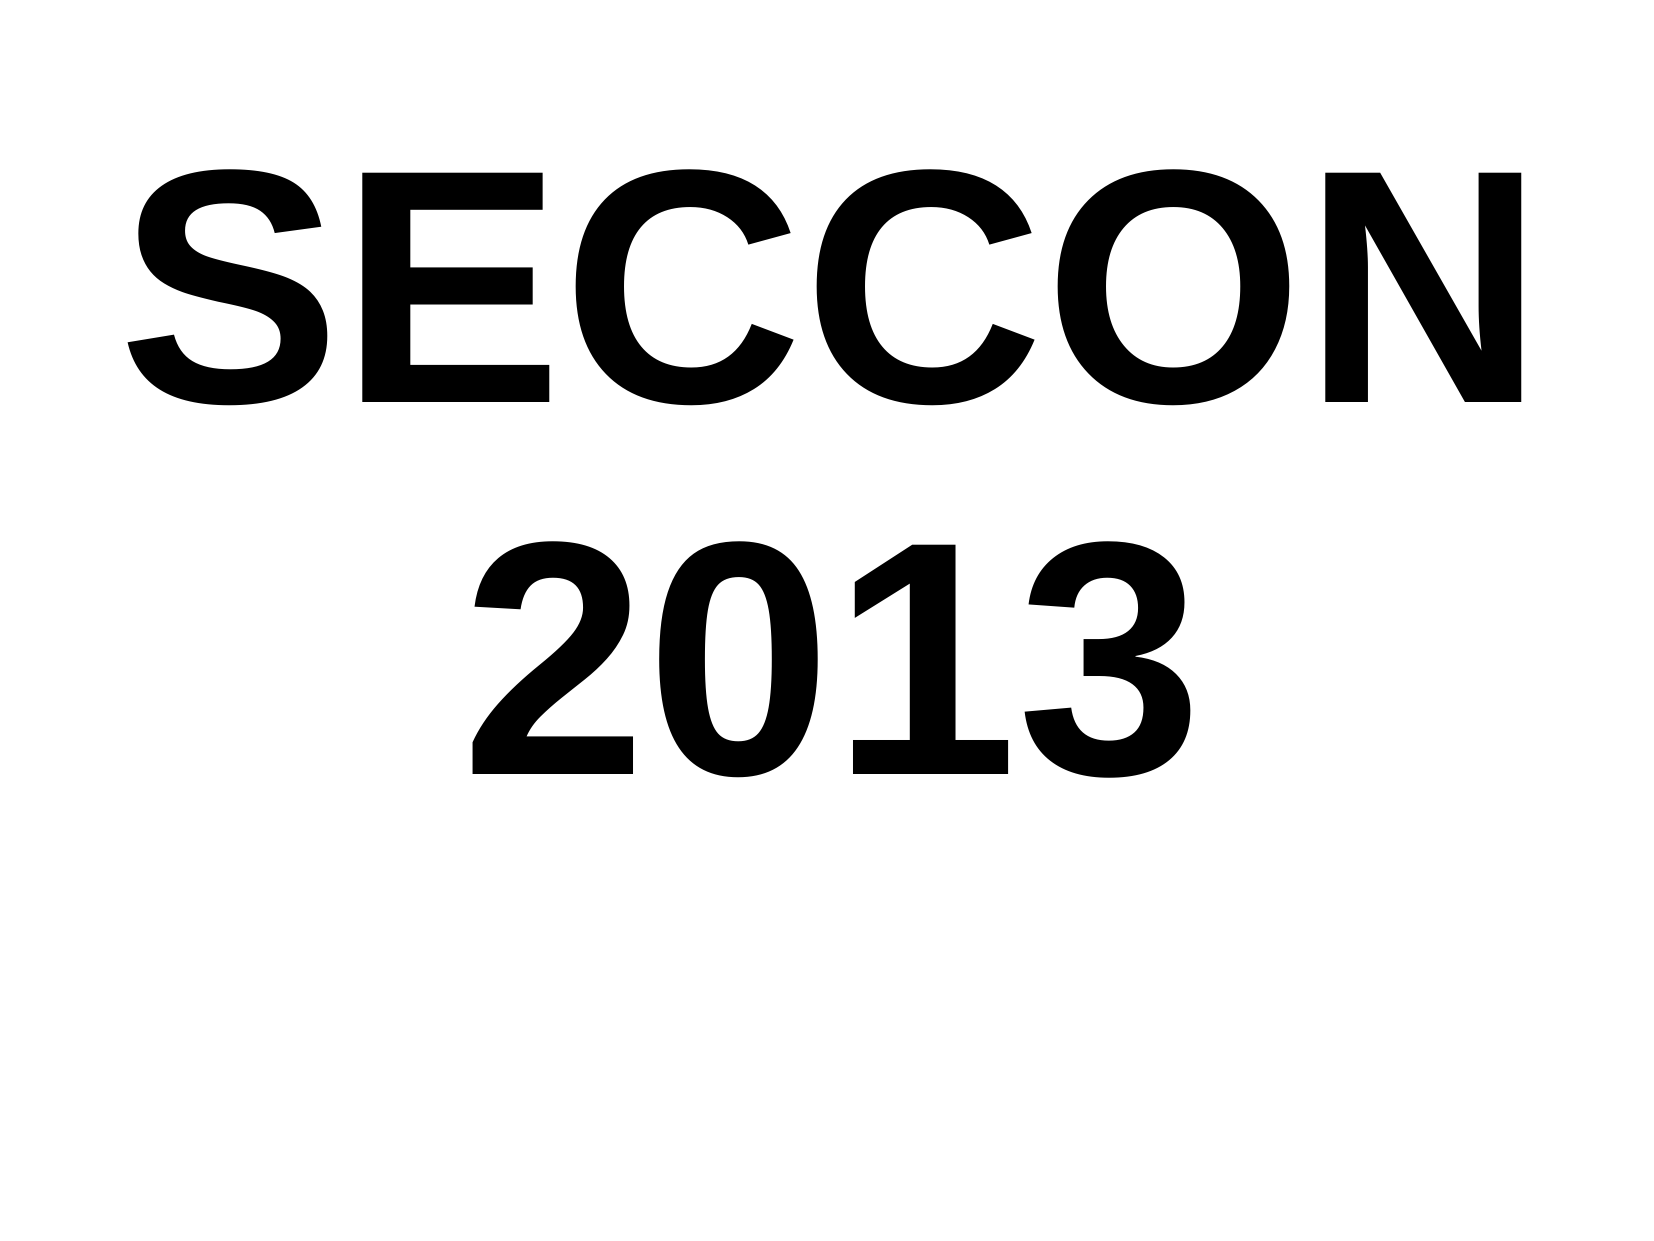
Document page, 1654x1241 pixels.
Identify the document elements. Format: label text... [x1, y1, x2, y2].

text_box SECCON 2013 [104, 93, 1560, 853]
